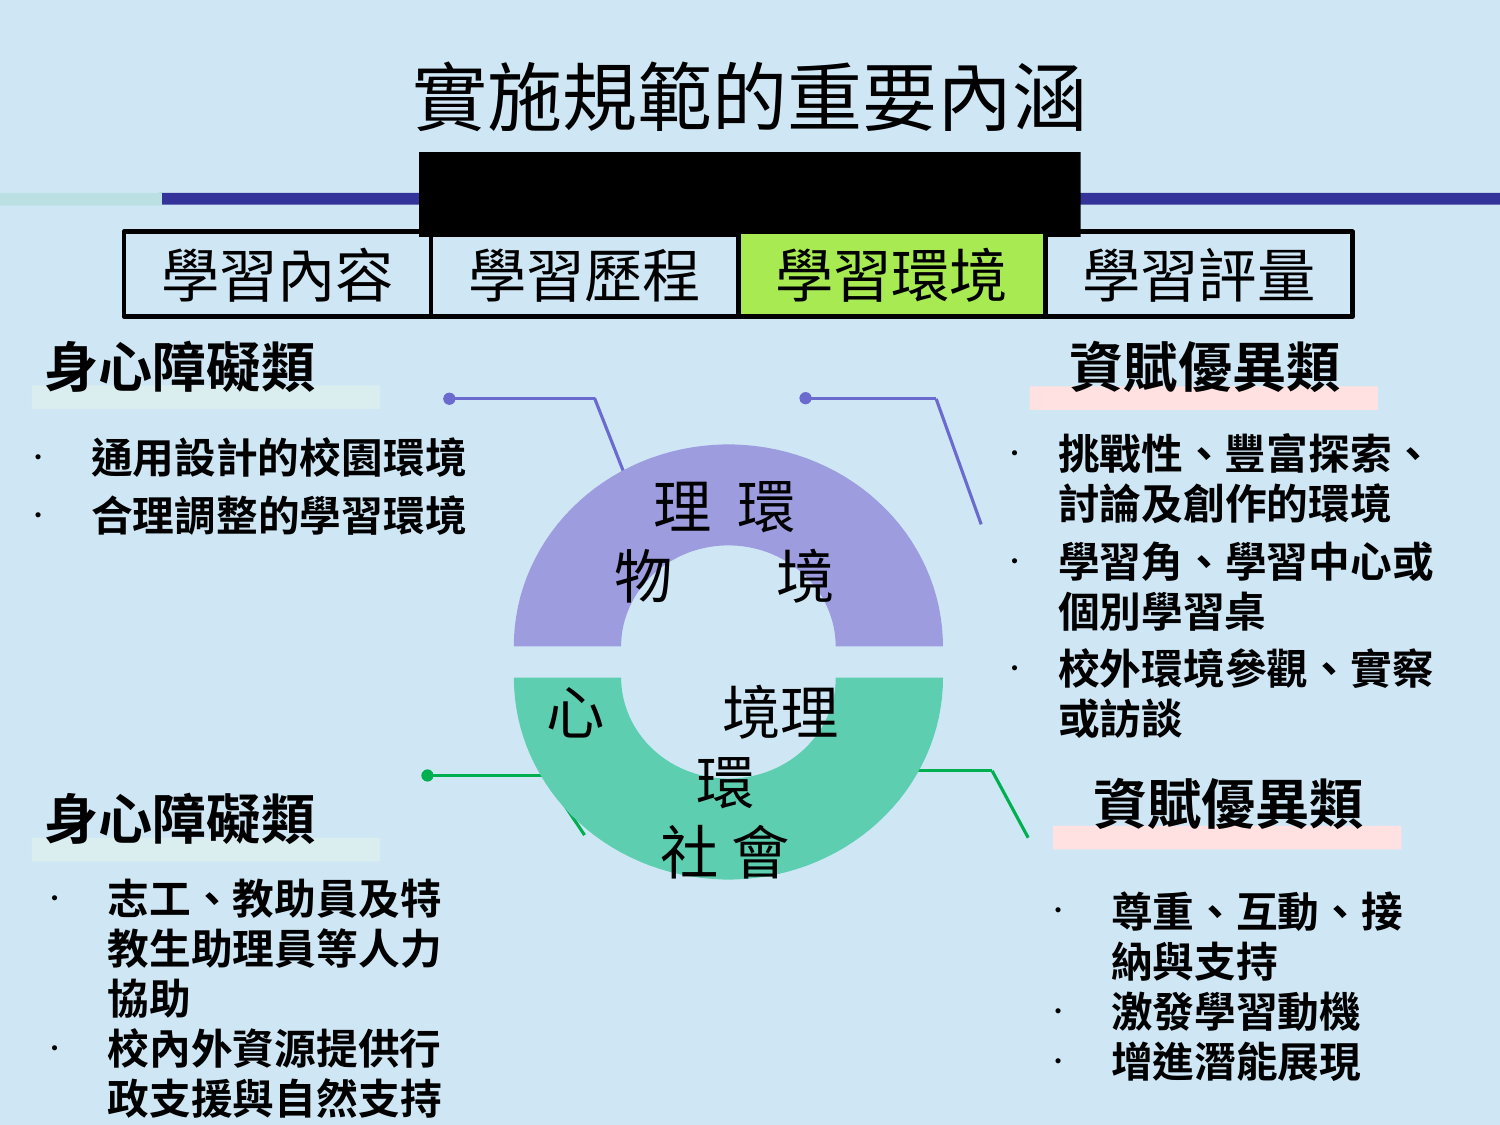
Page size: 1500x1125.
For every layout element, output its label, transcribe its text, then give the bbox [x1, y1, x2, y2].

text_box 尊重、互動、接納與支持 激發學習動機 增進潛能展現 [1054, 885, 1443, 1086]
text_box 挑戰性、豐富探索、討論及創作的環境 學習角、學習中心或個別學習桌 校外環境參觀、實察或訪談 [1011, 320, 1467, 801]
text_box [1053, 825, 1402, 850]
text_box 學習環境 [738, 231, 1045, 317]
text_box 學習內容 [123, 231, 431, 317]
text_box 身心障礙類 [29, 338, 552, 430]
text_box [1081, 192, 1500, 205]
text_box IEP/IGP與課程規劃 [419, 152, 1081, 231]
text_box 學習歷程 [431, 231, 738, 317]
text_box 資賦優異類 [1054, 326, 1500, 403]
text_box 實施規範的重要內涵 [0, 42, 1500, 148]
text_box 理 環 物 境 [513, 462, 936, 618]
text_box [831, 595, 943, 647]
text_box [513, 618, 626, 647]
text_box 心 境理 環 社 會 [513, 668, 937, 894]
text_box 志工、教助員及特教生助理員等人力協助 校內外資源提供行政支援與自然支持 [51, 882, 481, 1123]
text_box 資賦優異類 [1078, 763, 1500, 842]
text_box [640, 444, 816, 462]
text_box 通用設計的校園環境 合理調整的學習環境 [34, 432, 503, 655]
text_box 學習評量 [1045, 231, 1353, 317]
text_box [0, 192, 419, 206]
text_box [937, 677, 944, 726]
text_box [1029, 386, 1378, 410]
text_box 身心障礙類 [29, 790, 513, 882]
